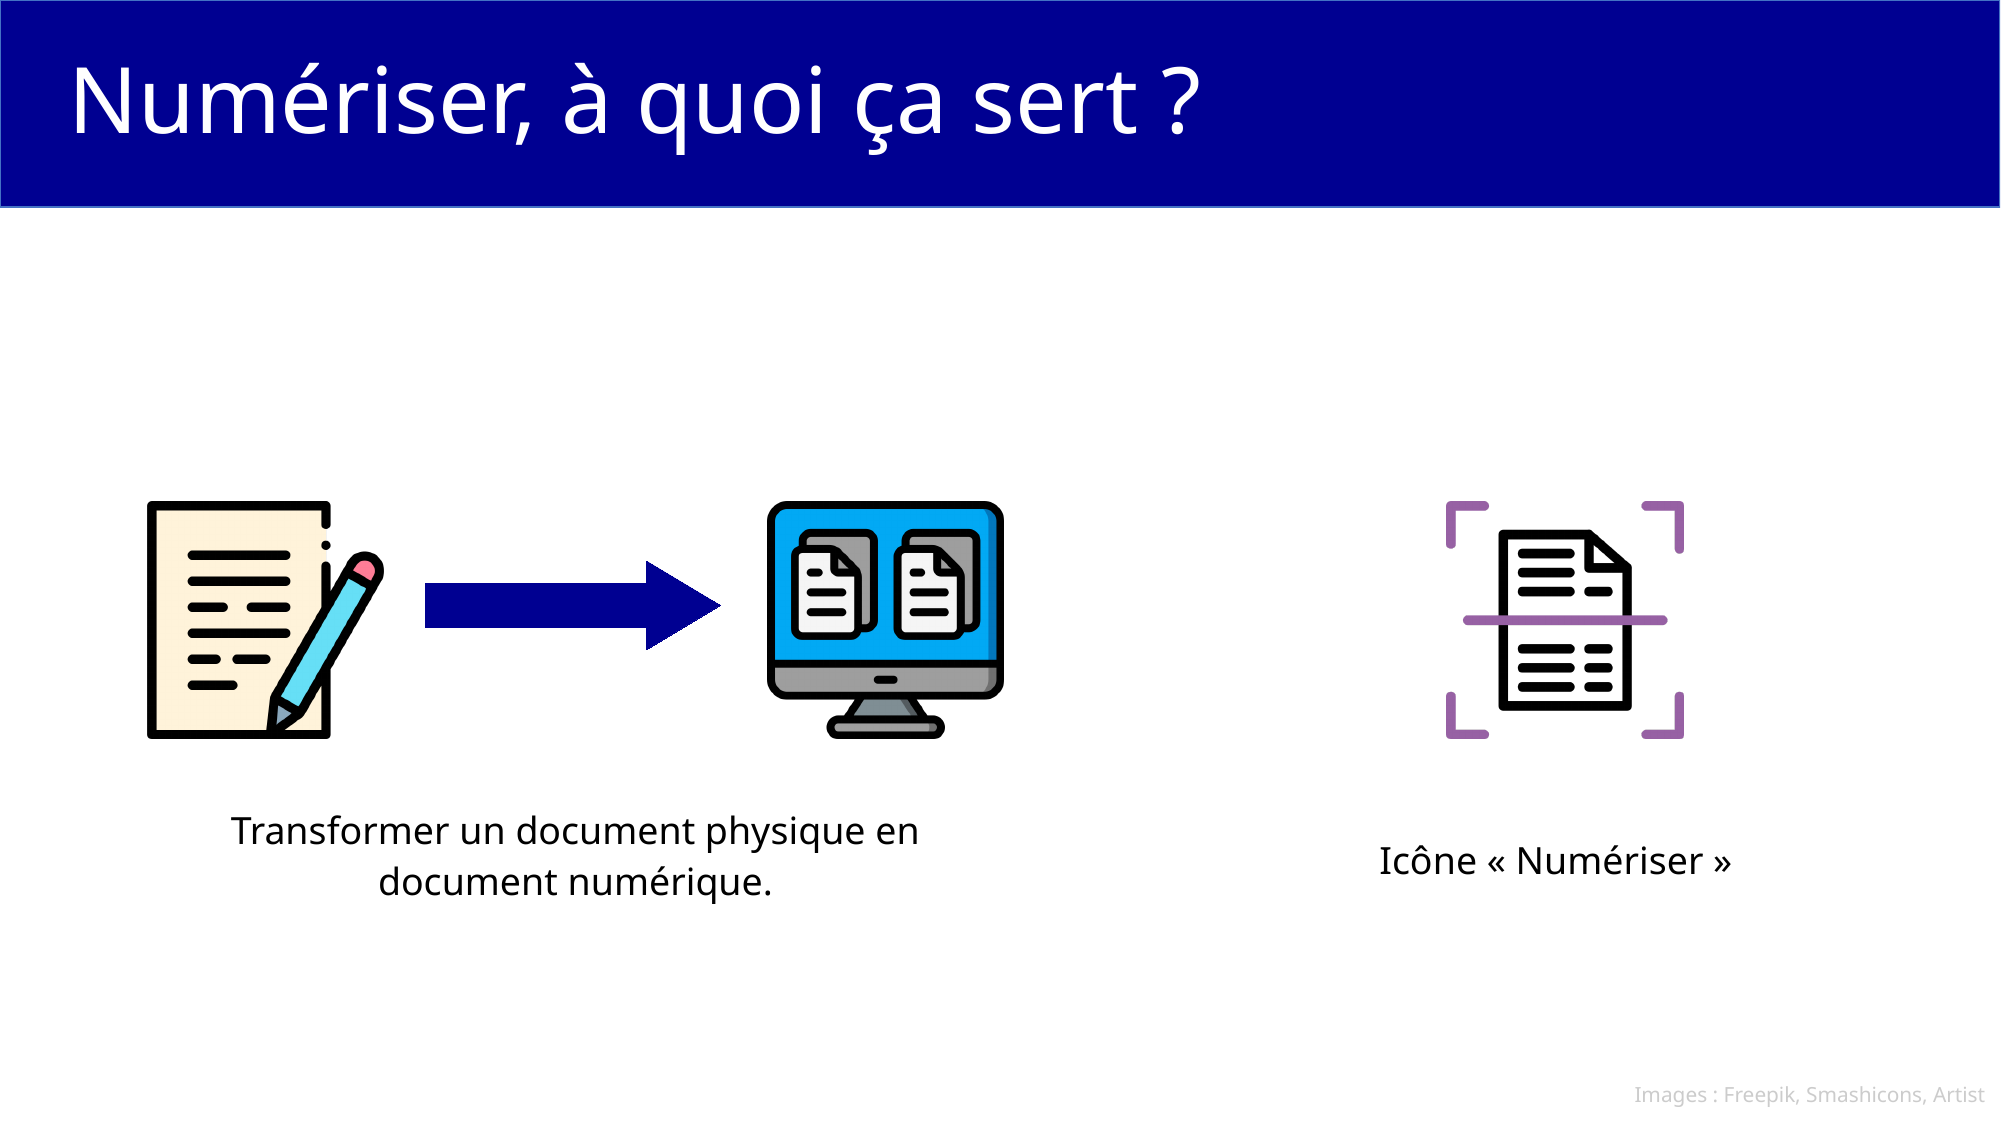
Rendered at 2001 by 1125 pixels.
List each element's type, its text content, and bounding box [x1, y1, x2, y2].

picture [767, 501, 1004, 739]
title Numériser, à quoi ça sert ? [53, 0, 1779, 207]
text_box Images : Freepik, Smashicons, Artist [1564, 1062, 2000, 1125]
picture [147, 501, 384, 739]
text_box Transformer un document physique en document numérique. [147, 797, 1004, 916]
picture [1446, 501, 1684, 739]
text_box Icône « Numériser » [1364, 826, 1749, 893]
text_box [425, 561, 721, 650]
